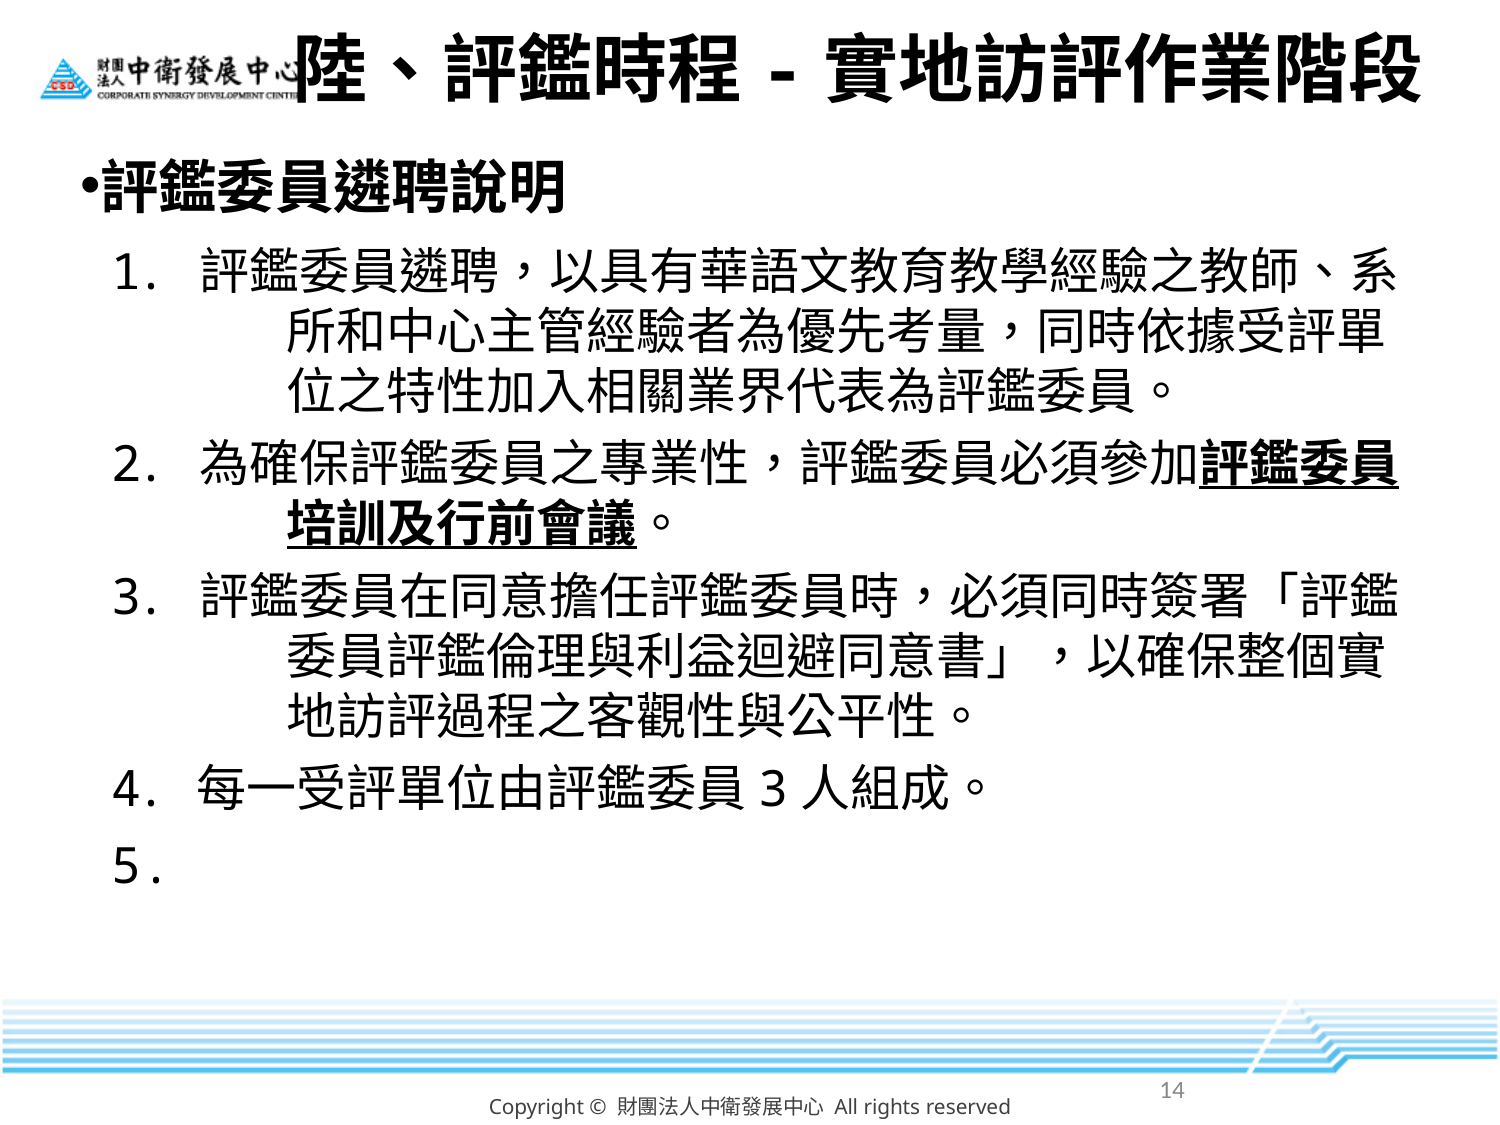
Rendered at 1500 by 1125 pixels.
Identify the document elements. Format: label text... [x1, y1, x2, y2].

text_box 14 [1144, 1058, 1495, 1119]
title 評鑑委員遴聘說明 [64, 125, 1339, 245]
text_box 陸、評鑑時程-實地訪評作業階段 [230, 7, 1486, 127]
list 評鑑委員遴聘，以具有華語文教育教學經驗之教師、系所和中心主管經驗者為優先考量，同時依據受評單位之特性加入相關業界代表為評鑑委員。 為確保評鑑委員之專業性，評鑑委員必須參加評鑑委員培訓及行前會議。 評鑑委員在同意擔任評鑑委員時，必須同時簽署「評鑑委員評鑑倫理與利益迴避同意書」，以確保整個實地訪評過程之客觀性與公平性。 每一受評單位由評鑑委員3人組成。 [96, 231, 1447, 1106]
